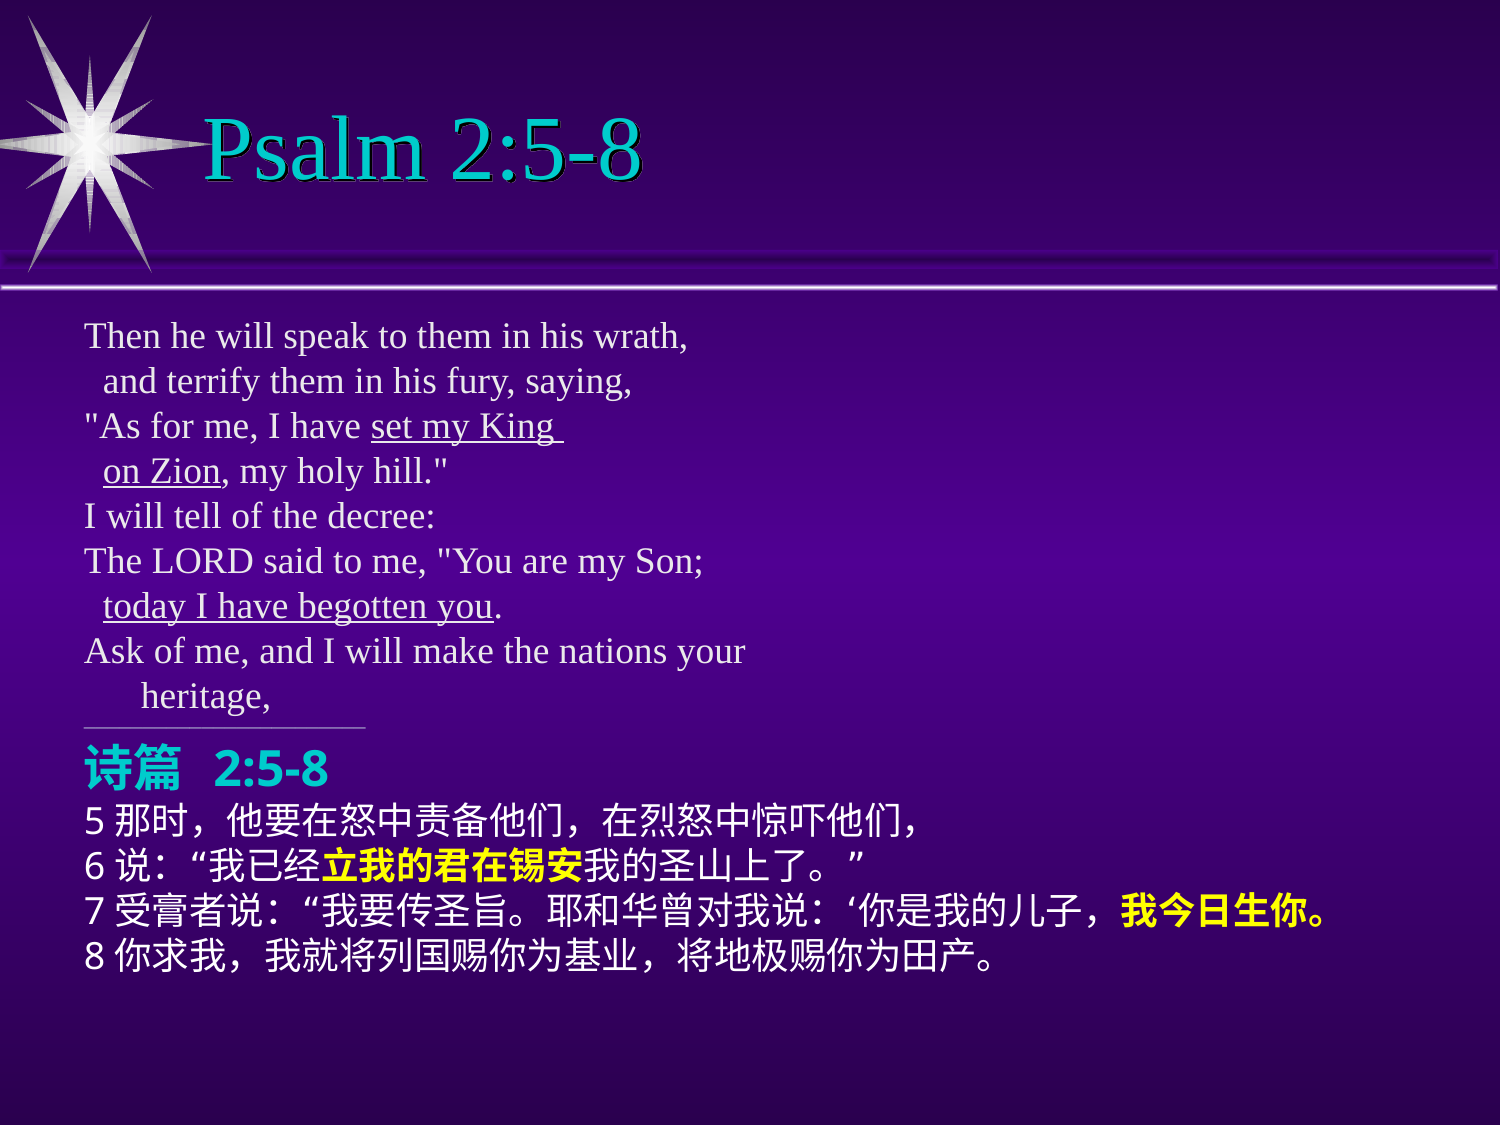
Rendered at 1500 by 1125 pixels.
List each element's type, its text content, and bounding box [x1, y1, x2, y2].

title Psalm 2:5-8 [187, 56, 1463, 244]
text_box Then he will speak to them in his wrath, and terrify them in his fury, saying, "As for me, I have set my King on Zion, my holy hill." I will tell of the decree: The LORD said to me, "You are my Son; today I have begotten you. Ask of me, and I will make the nations your heritage, ──────────────────────── 诗篇 2:5-8 5那时，他要在怒中责备他们，在烈怒中惊吓他们， 6说：“我已经立我的君在锡安我的圣山上了。” 7受膏者说：“我要传圣旨。耶和华曾对我说：‘你是我的儿子，我今日生你。 8你求我，我就将列国赐你为基业，将地极赐你为田产。 [69, 304, 1463, 1103]
